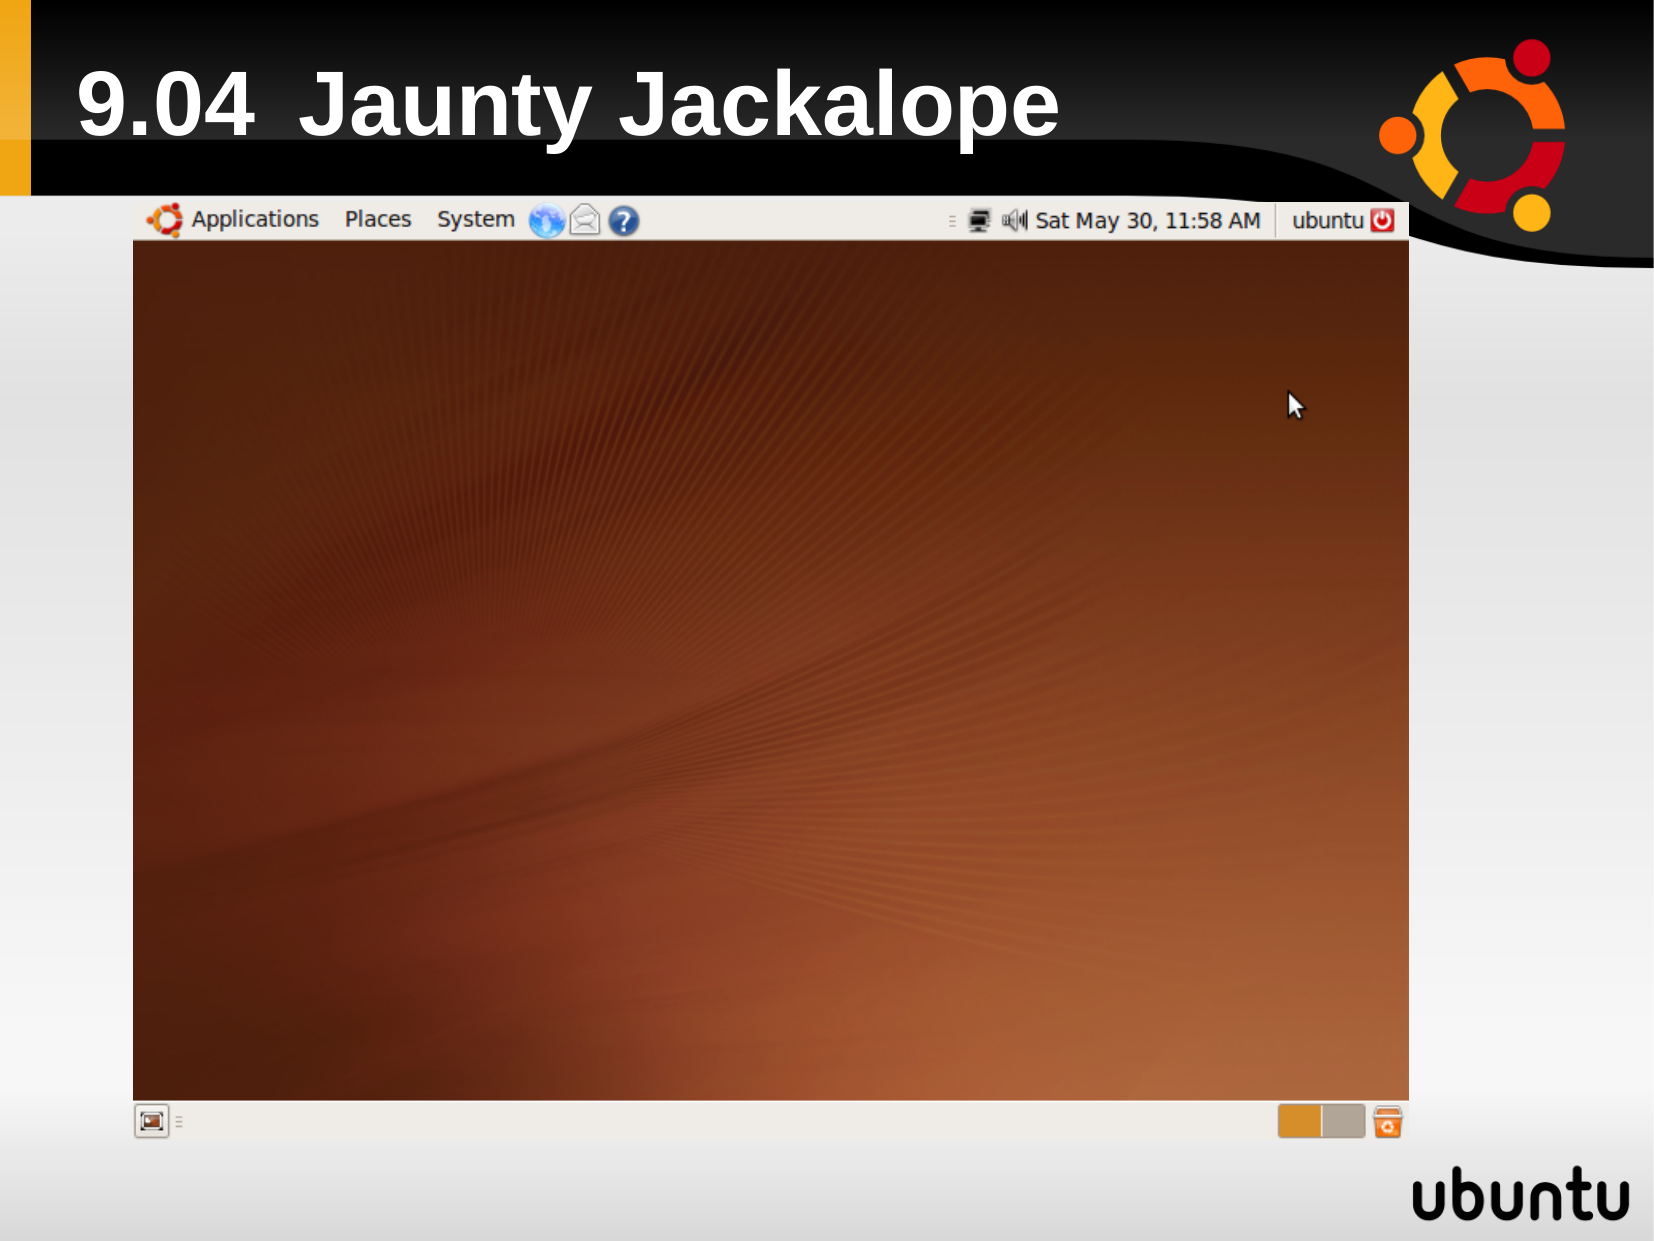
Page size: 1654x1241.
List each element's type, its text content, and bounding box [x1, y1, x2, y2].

picture [0, 0, 1654, 1241]
title 9.04 Jaunty Jackalope [76, 7, 1565, 200]
